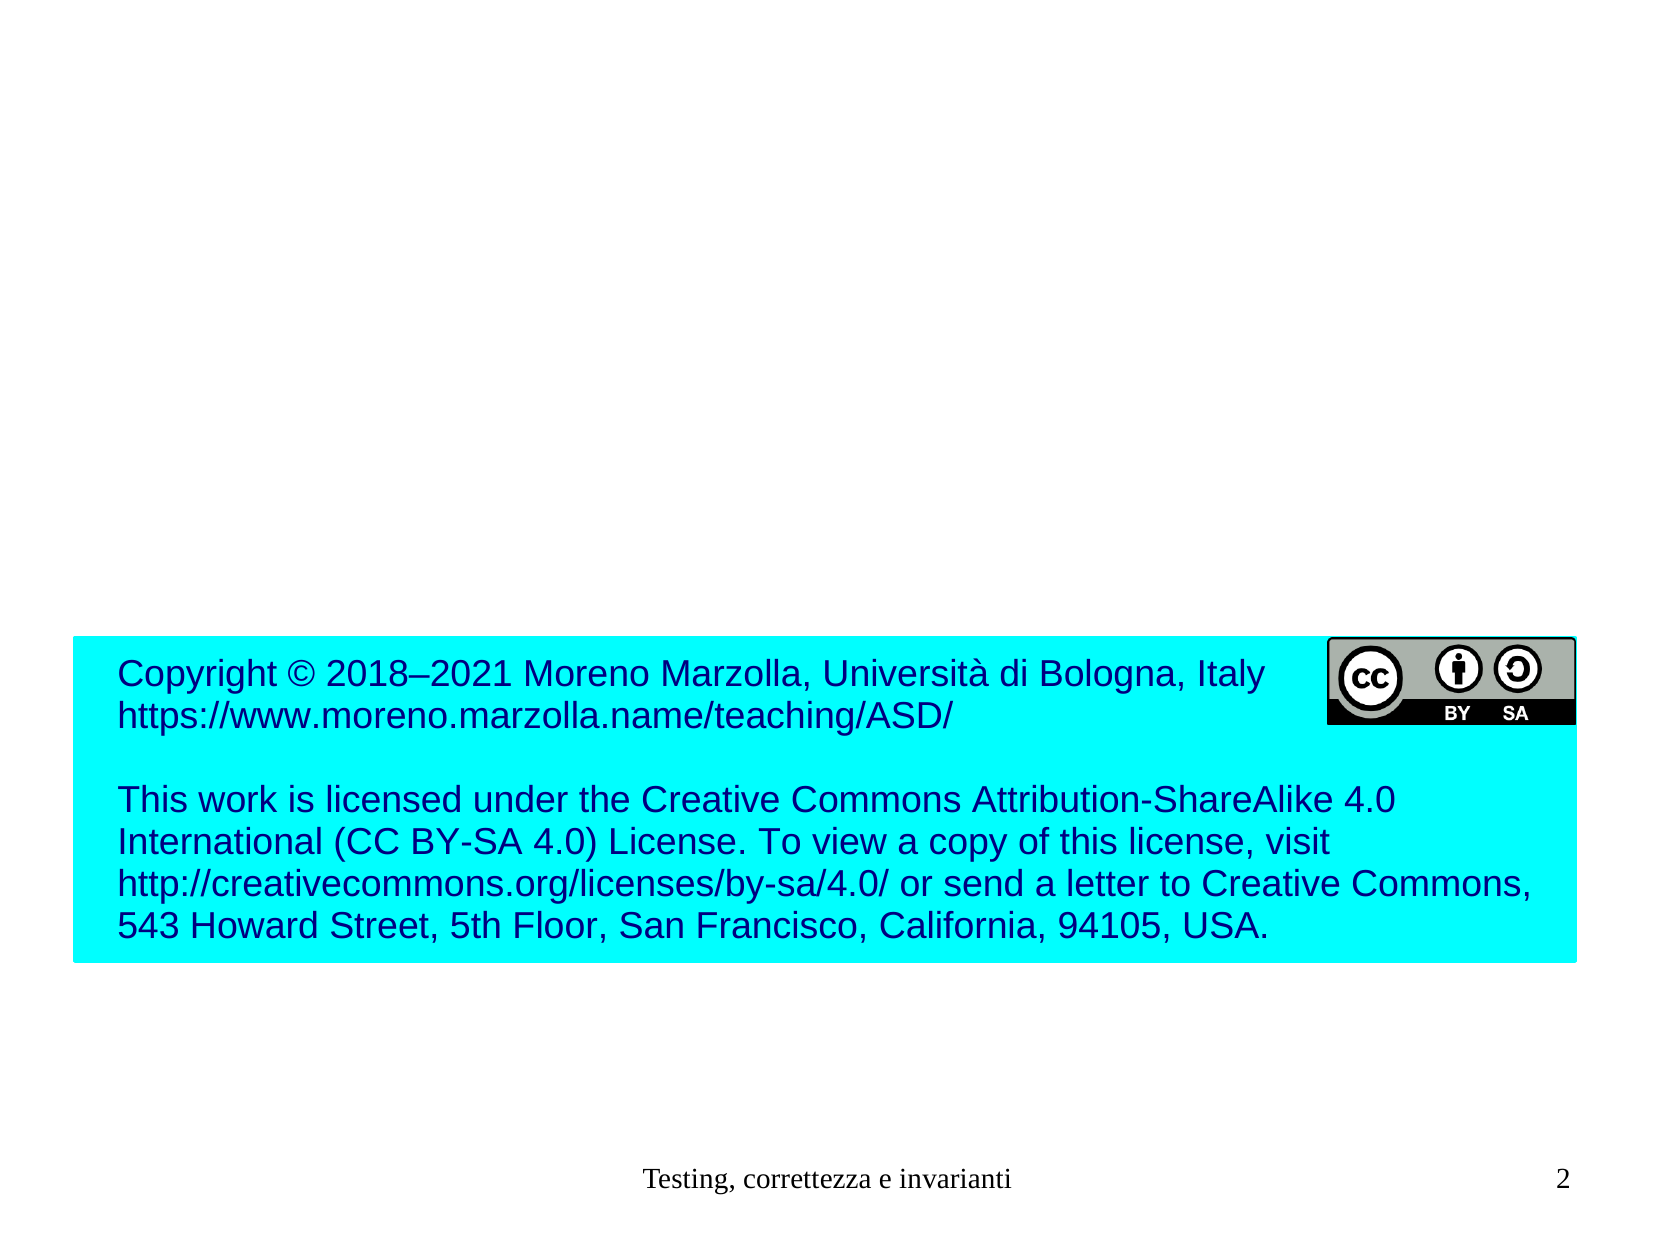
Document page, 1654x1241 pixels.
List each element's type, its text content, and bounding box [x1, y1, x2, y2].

picture [1327, 637, 1576, 725]
text_box Copyright © 2018–2021 Moreno Marzolla, Università di Bologna, Italy https://www.moreno.marzolla.name/teaching/ASD/ This work is licensed under the Creative Commons Attribution-ShareAlike 4.0 International (CC BY-SA 4.0) License. To view a copy of this license, visit http://creativecommons.org/licenses/by-sa/4.0/ or send a letter to Creative Commons, 543 Howard Street, 5th Floor, San Francisco, California, 94105, USA. [75, 637, 1576, 962]
